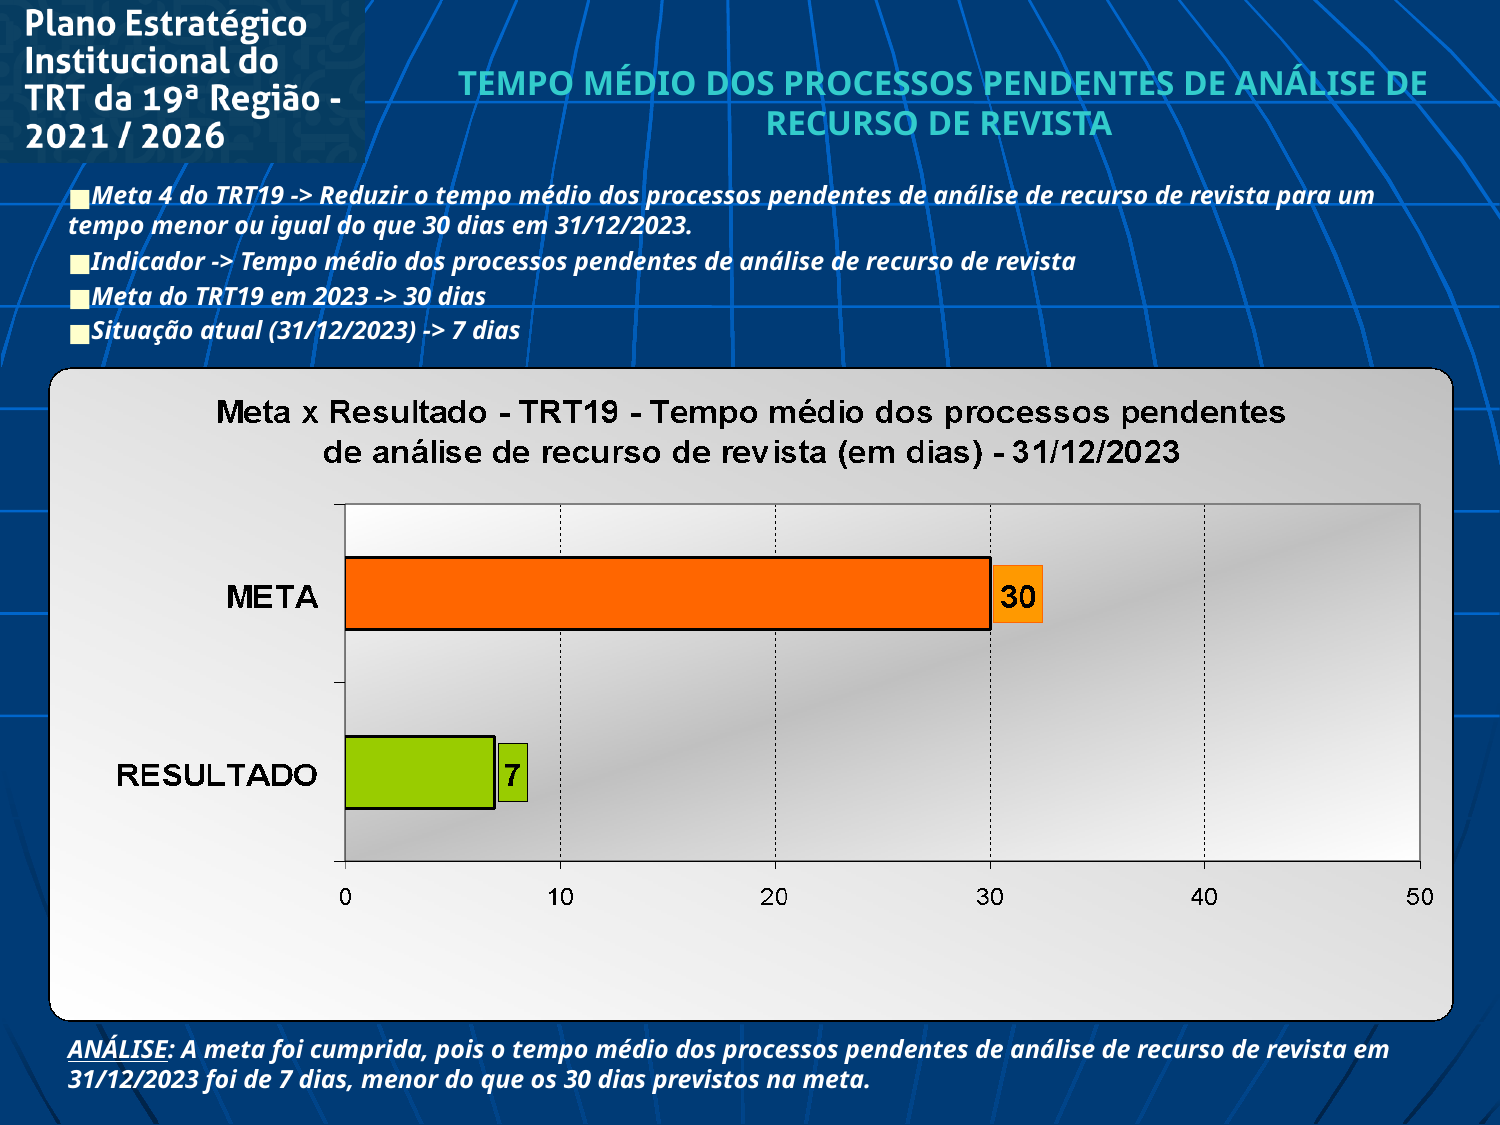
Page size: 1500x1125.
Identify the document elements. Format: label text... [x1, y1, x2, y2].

picture [0, 0, 365, 163]
text_box ANÁLISE: A meta foi cumprida, pois o tempo médio dos processos pendentes de análise de recurso de revista em 31/12/2023 foi de 7 dias, menor do que os 30 dias previstos na meta. [53, 1026, 1459, 1125]
text_box TEMPO MÉDIO DOS PROCESSOS PENDENTES DE ANÁLISE DE RECURSO DE REVISTA [407, 54, 1471, 150]
picture [41, 361, 1462, 1026]
text_box Meta 4 do TRT19 -> Reduzir o tempo médio dos processos pendentes de análise de recurso de revista para um tempo menor ou igual do que 30 dias em 31/12/2023. Indicador -> Tempo médio dos processos pendentes de análise de recurso de revista Meta do TRT19 em 2023 -> 30 dias Situação atual (31/12/2023) -> 7 dias [53, 172, 1459, 361]
